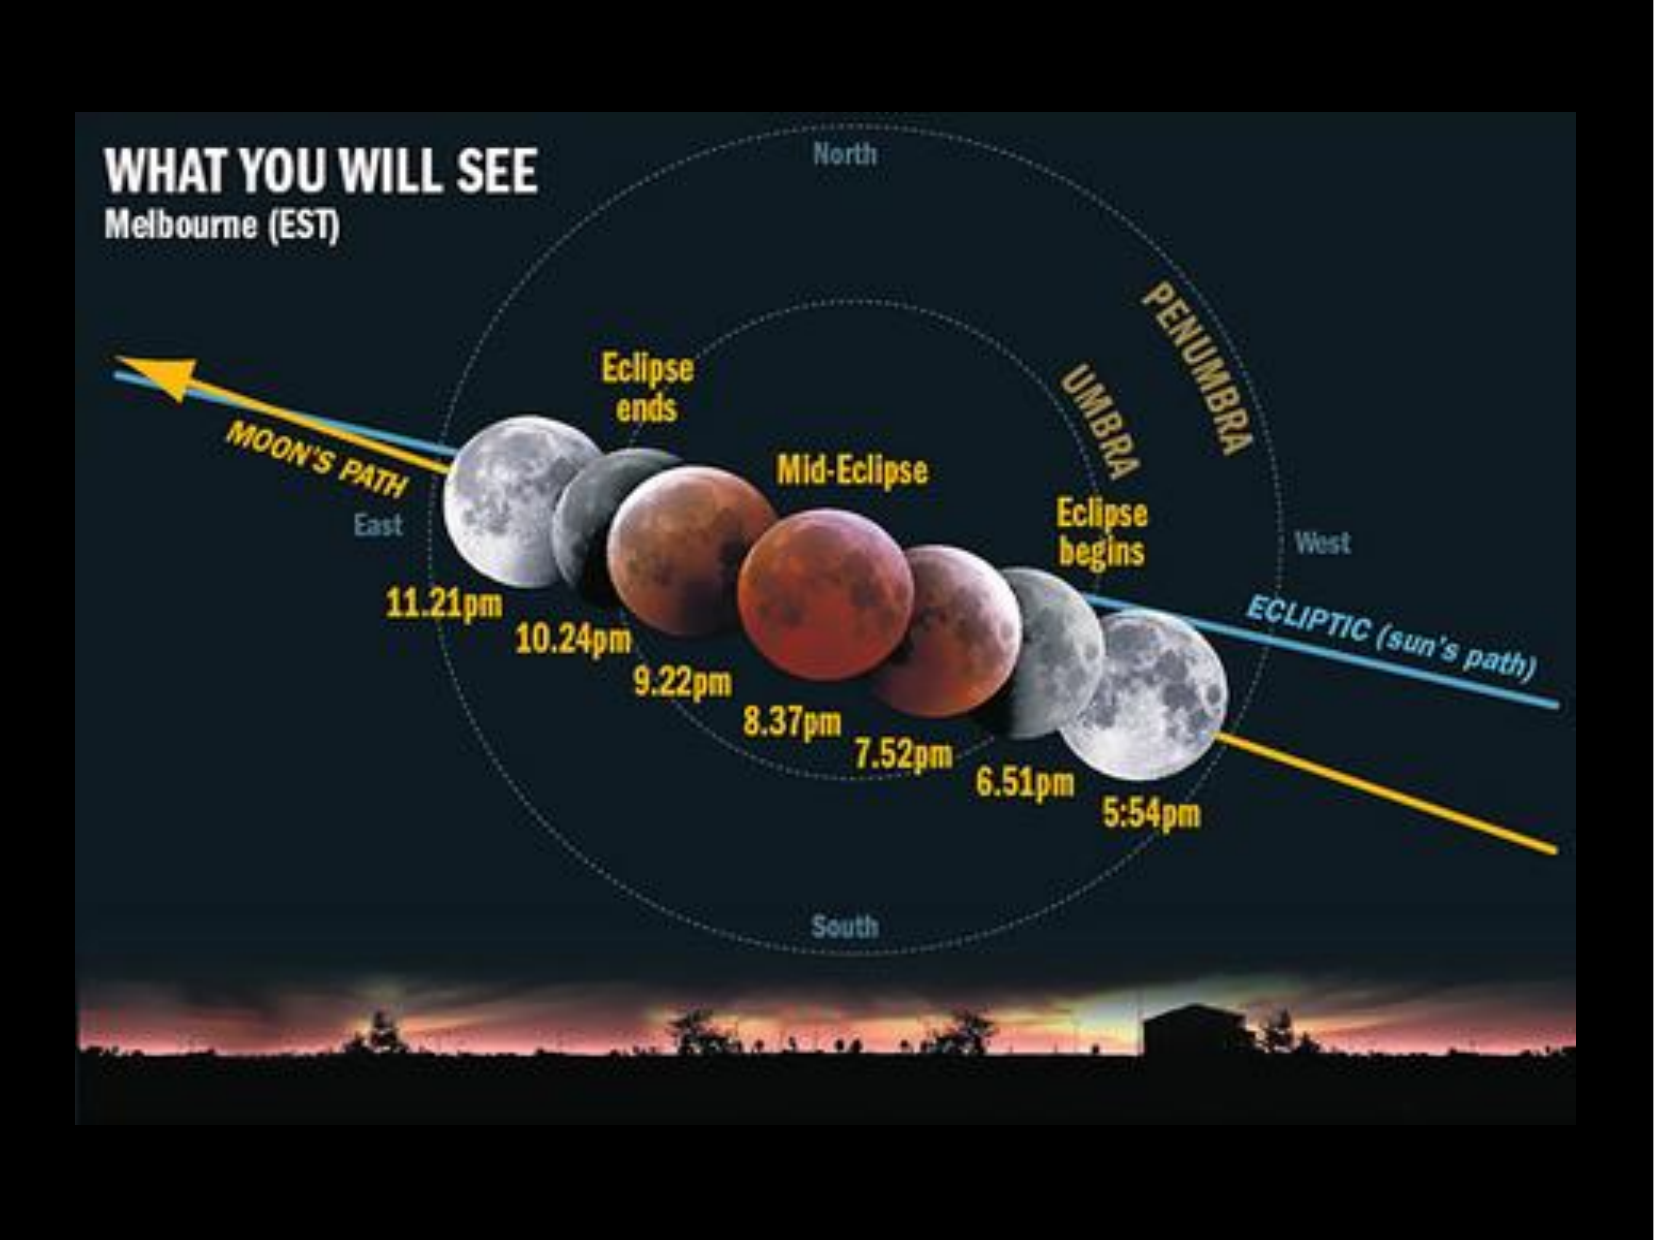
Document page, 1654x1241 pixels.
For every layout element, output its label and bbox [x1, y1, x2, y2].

picture [75, 112, 1576, 1126]
